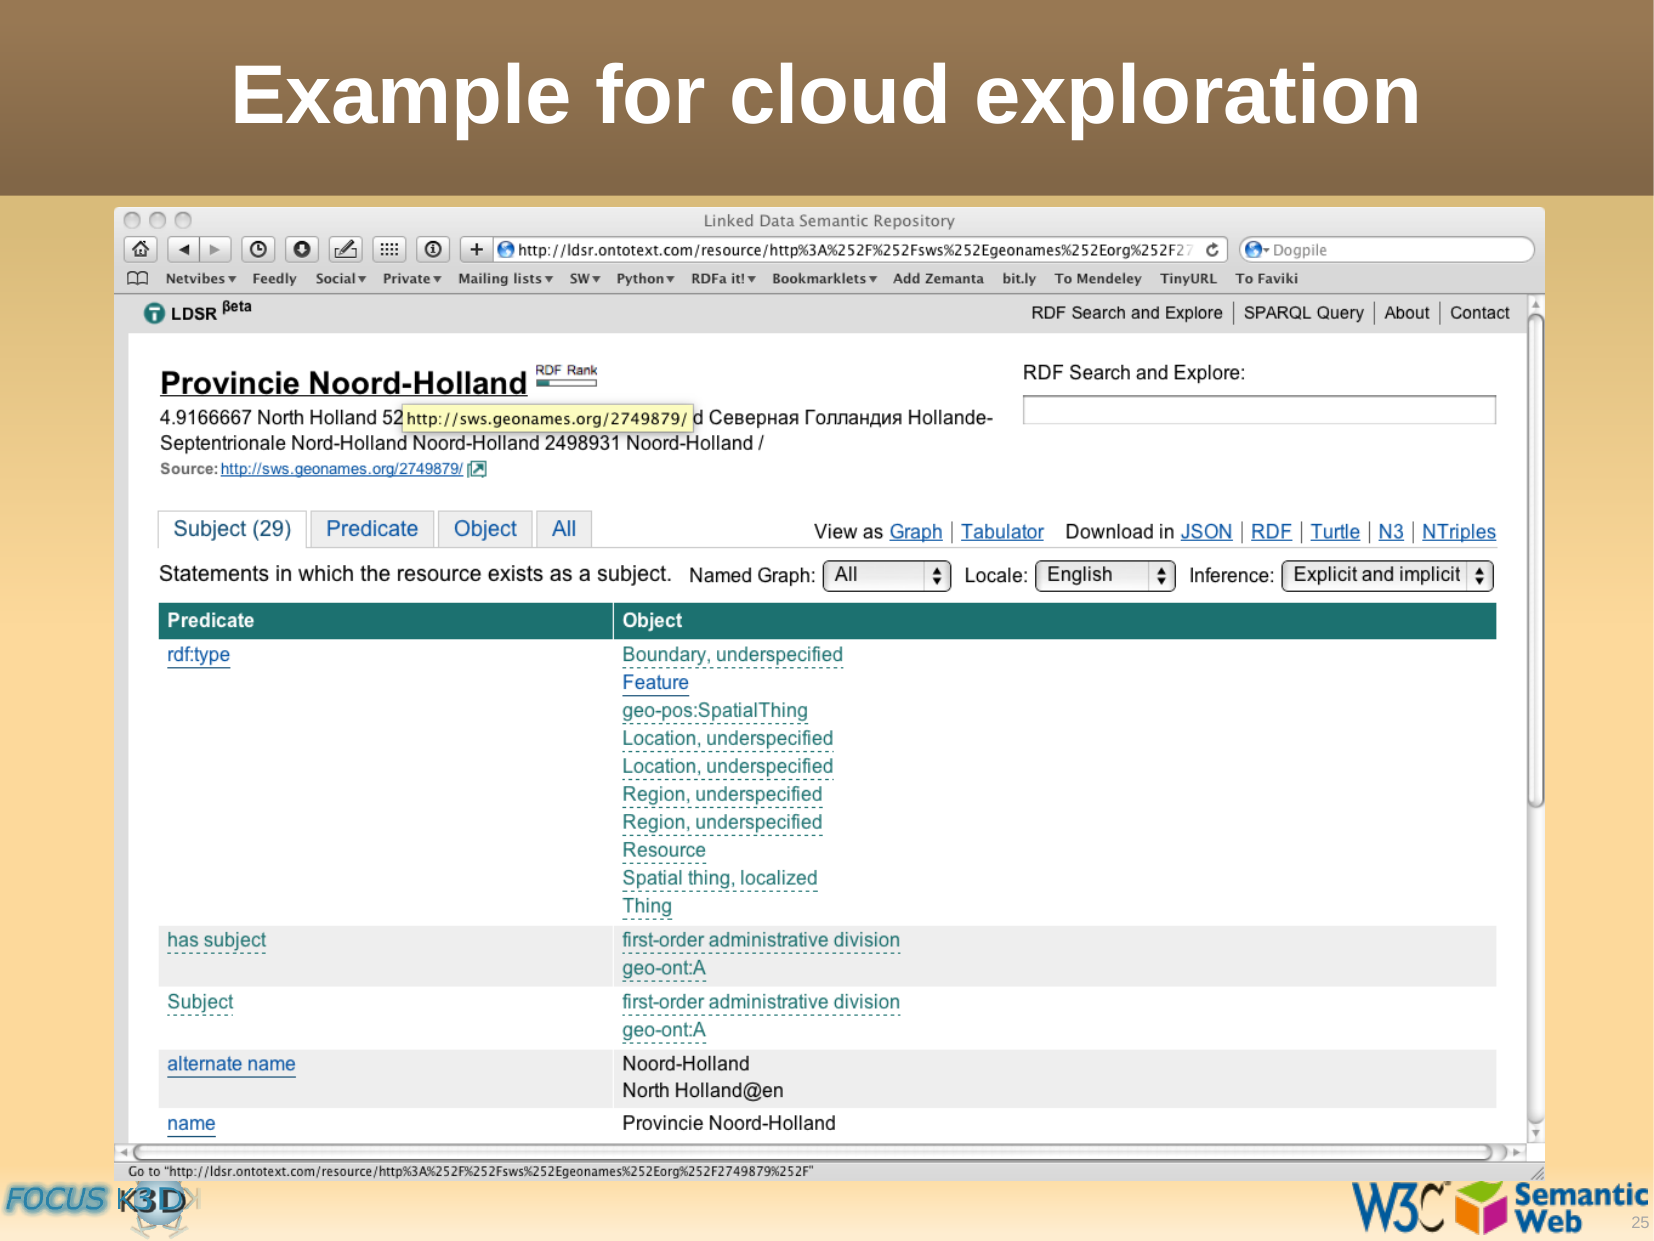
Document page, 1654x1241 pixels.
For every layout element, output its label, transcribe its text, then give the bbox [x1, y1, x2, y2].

picture [0, 196, 1654, 1241]
title Example for cloud exploration [0, 0, 1654, 196]
